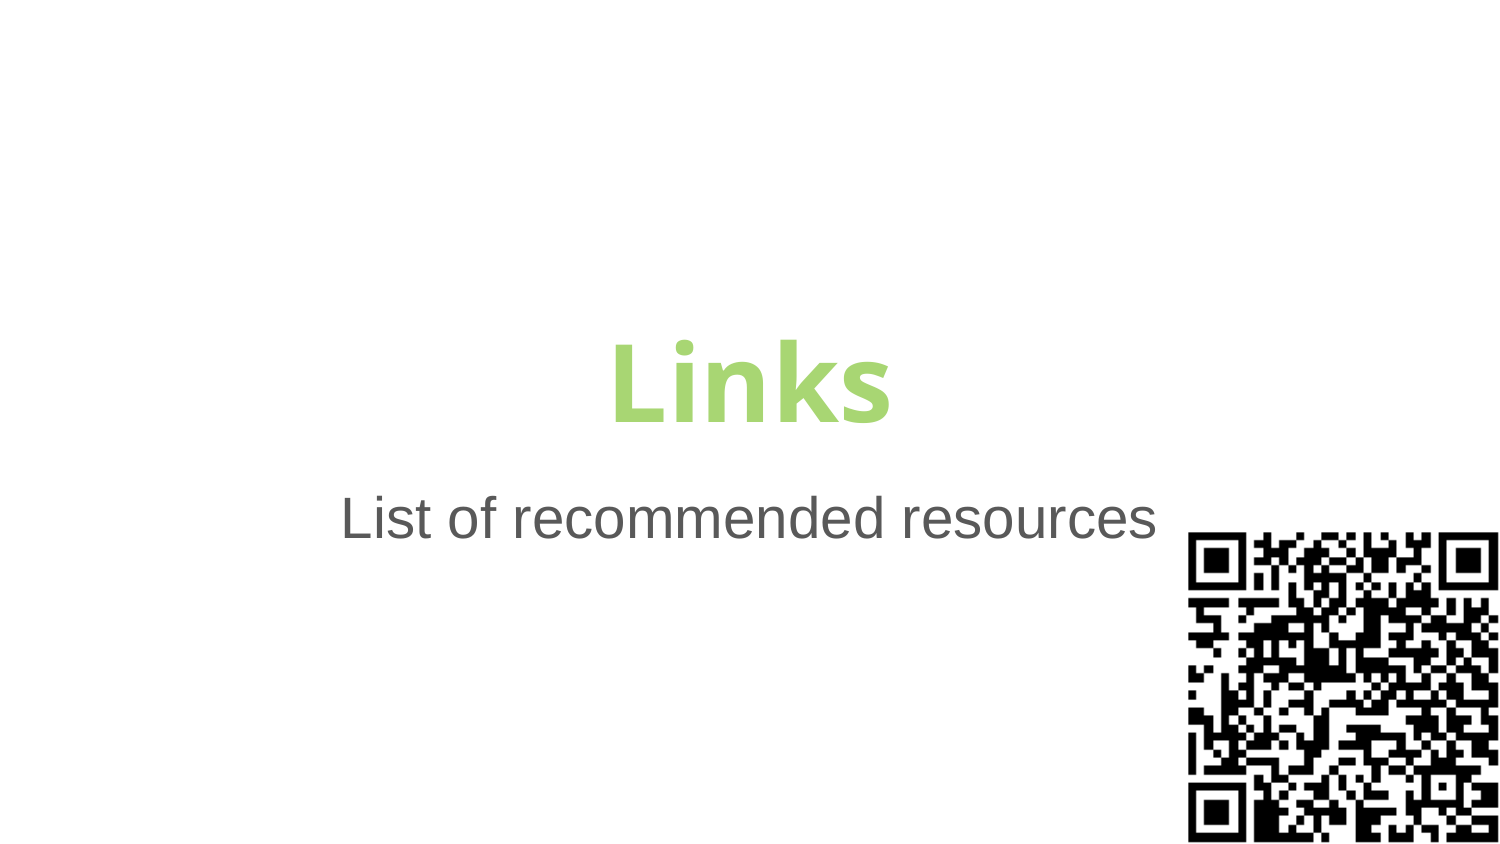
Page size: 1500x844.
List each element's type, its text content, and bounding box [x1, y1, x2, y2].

subtitle List of recommended resources [51, 464, 1449, 595]
picture [1187, 531, 1500, 844]
title Links [51, 122, 1449, 459]
